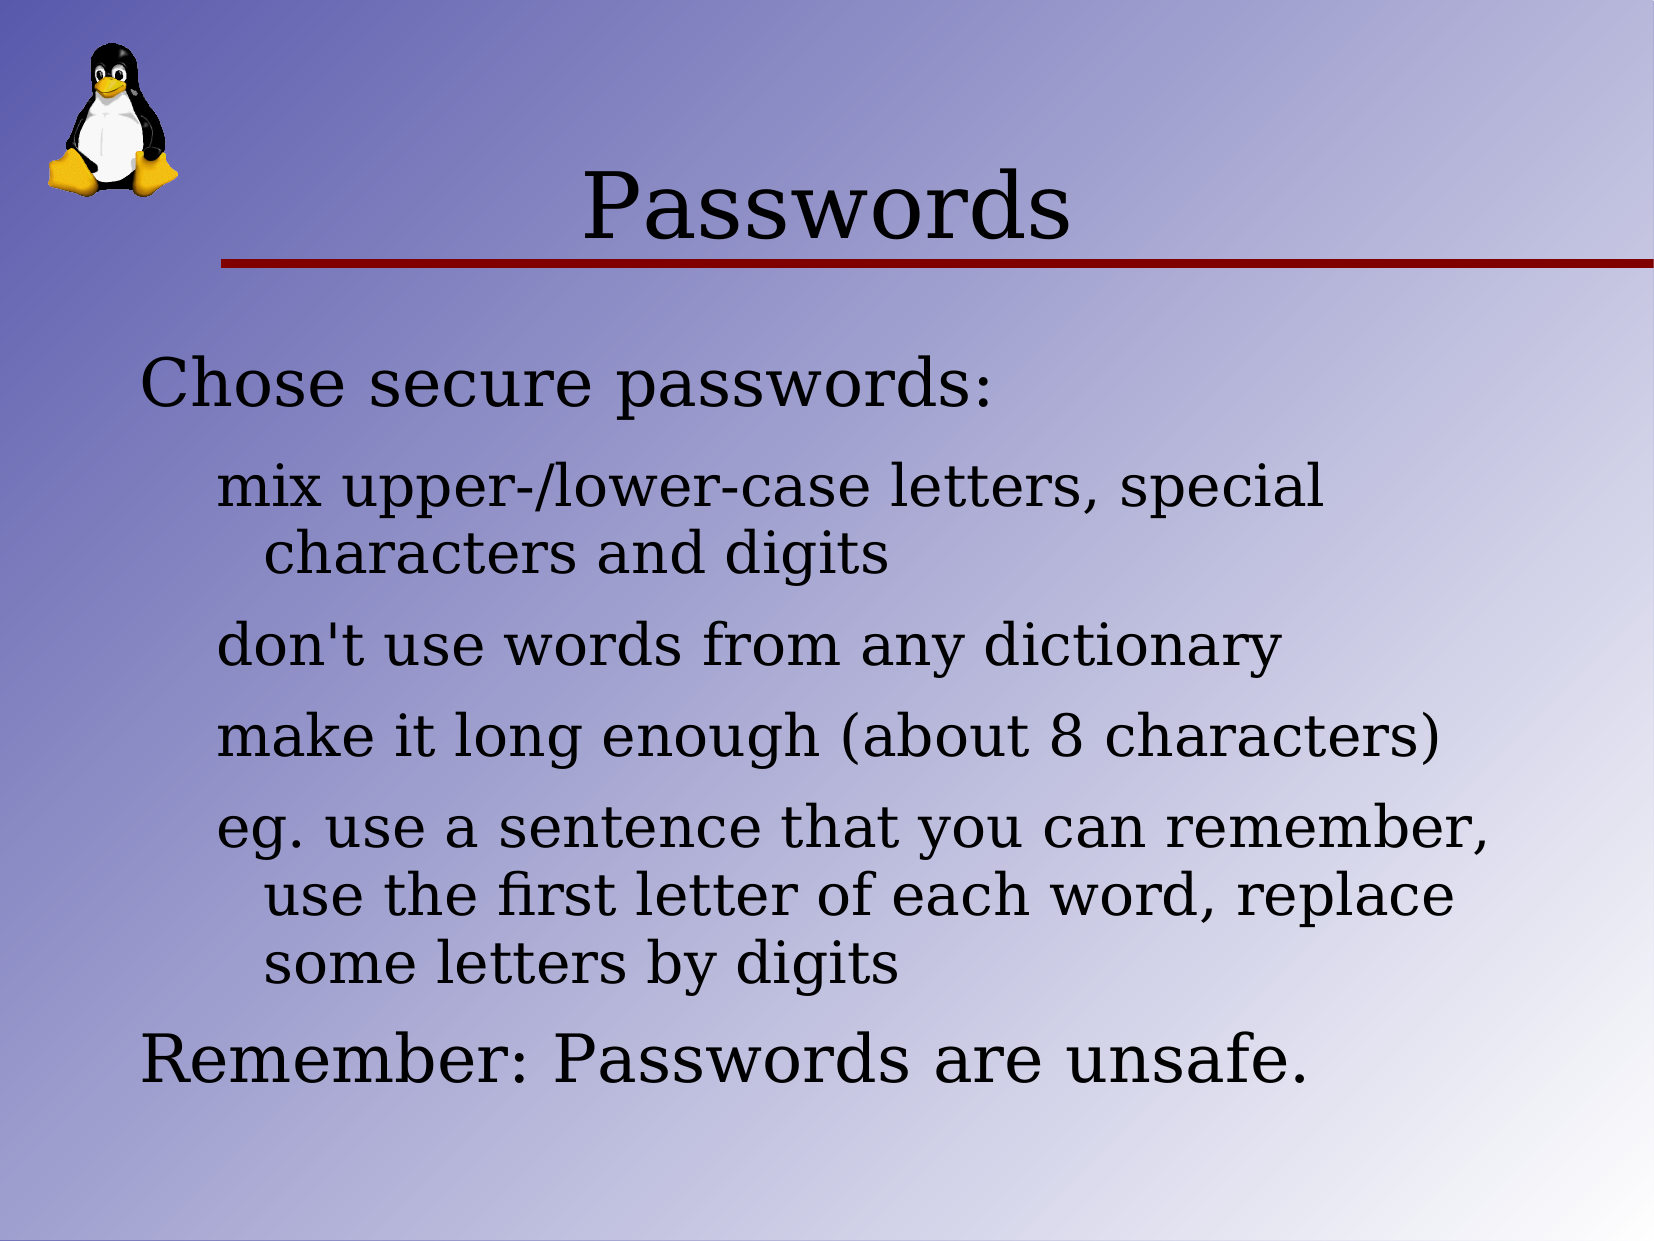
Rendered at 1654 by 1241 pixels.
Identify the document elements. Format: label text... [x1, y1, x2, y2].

picture [48, 43, 178, 197]
list Chose secure passwords: mix upper-/lower-case letters, special characters and digits don't use words from any dictionary make it long enough (about 8 characters) eg. use a sentence that you can remember, use the first letter of each word, replace some letters by digits Remember: Passwords are unsafe. [121, 344, 1534, 1127]
title Passwords [121, 102, 1534, 311]
